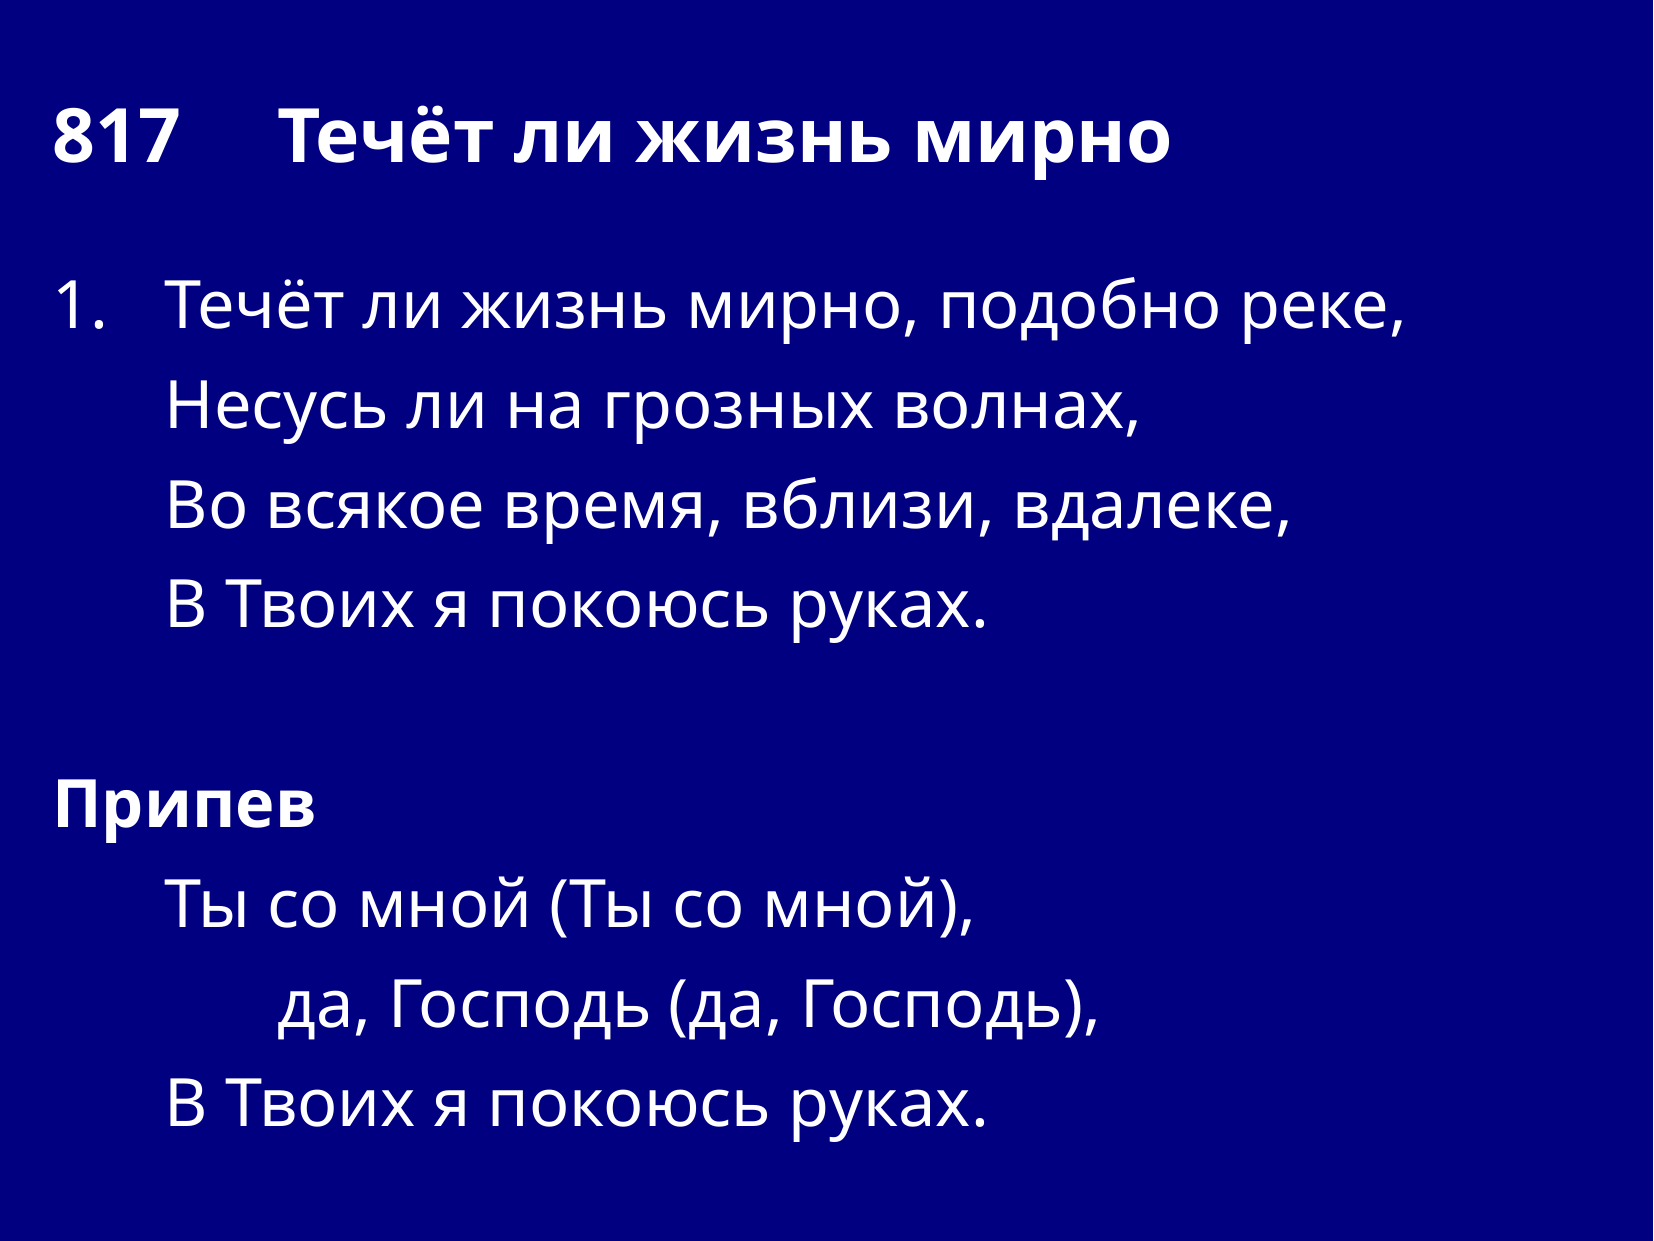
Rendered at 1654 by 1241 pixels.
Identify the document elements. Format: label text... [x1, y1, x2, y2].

text_box 817 Течёт ли жизнь мирно [37, 75, 1576, 188]
text_box 1. Течёт ли жизнь мирно, подобно реке, Несусь ли на грозных волнах, Во всякое время, вблизи, вдалеке, В Твоих я покоюсь руках. Припев Ты со мной (Ты со мной), да, Господь (да, Господь), В Твоих я покоюсь руках. [37, 150, 1651, 1163]
